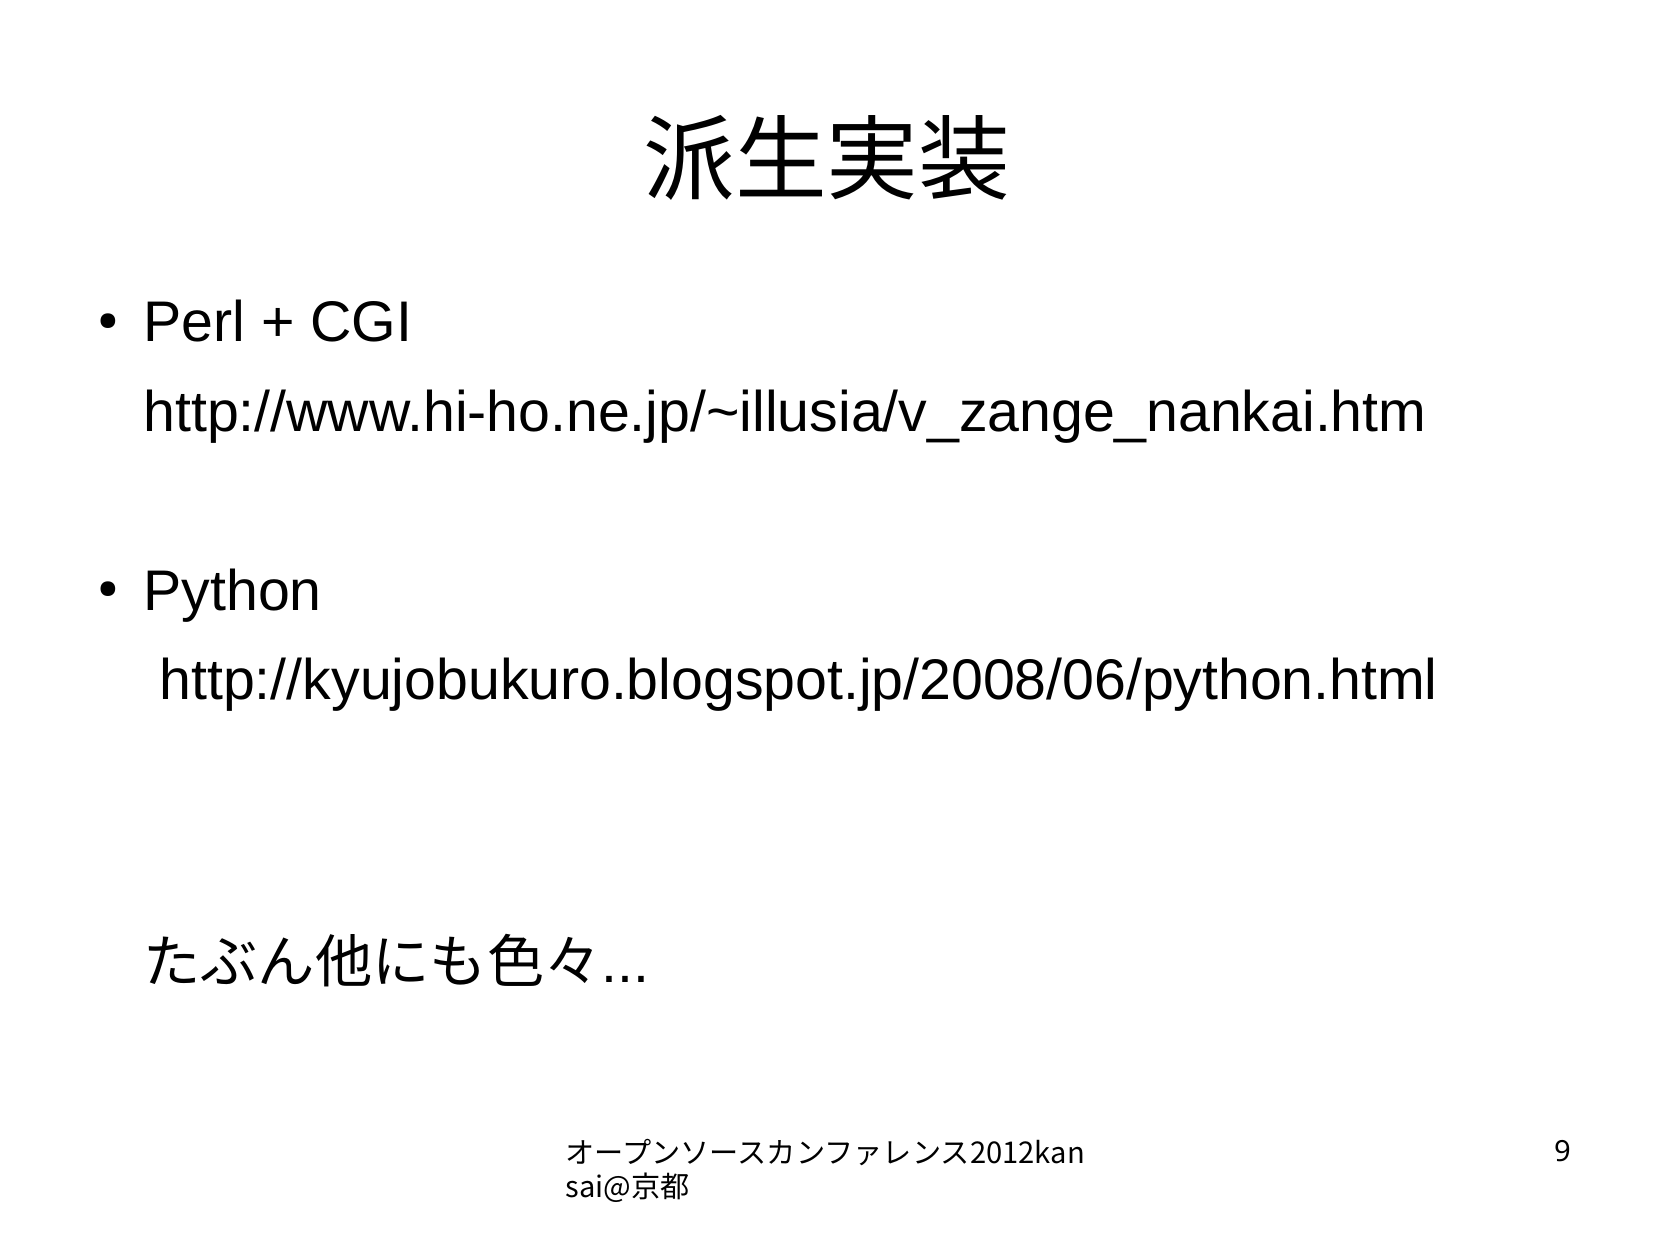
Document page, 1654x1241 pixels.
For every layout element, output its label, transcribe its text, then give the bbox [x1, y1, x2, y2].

list Perl + CGI http://www.hi-ho.ne.jp/~illusia/v_zange_nankai.htm Python http://kyujobukuro.blogspot.jp/2008/06/python.html たぶん他にも色々... [82, 290, 1538, 1010]
title 派生実装 [82, 49, 1571, 257]
